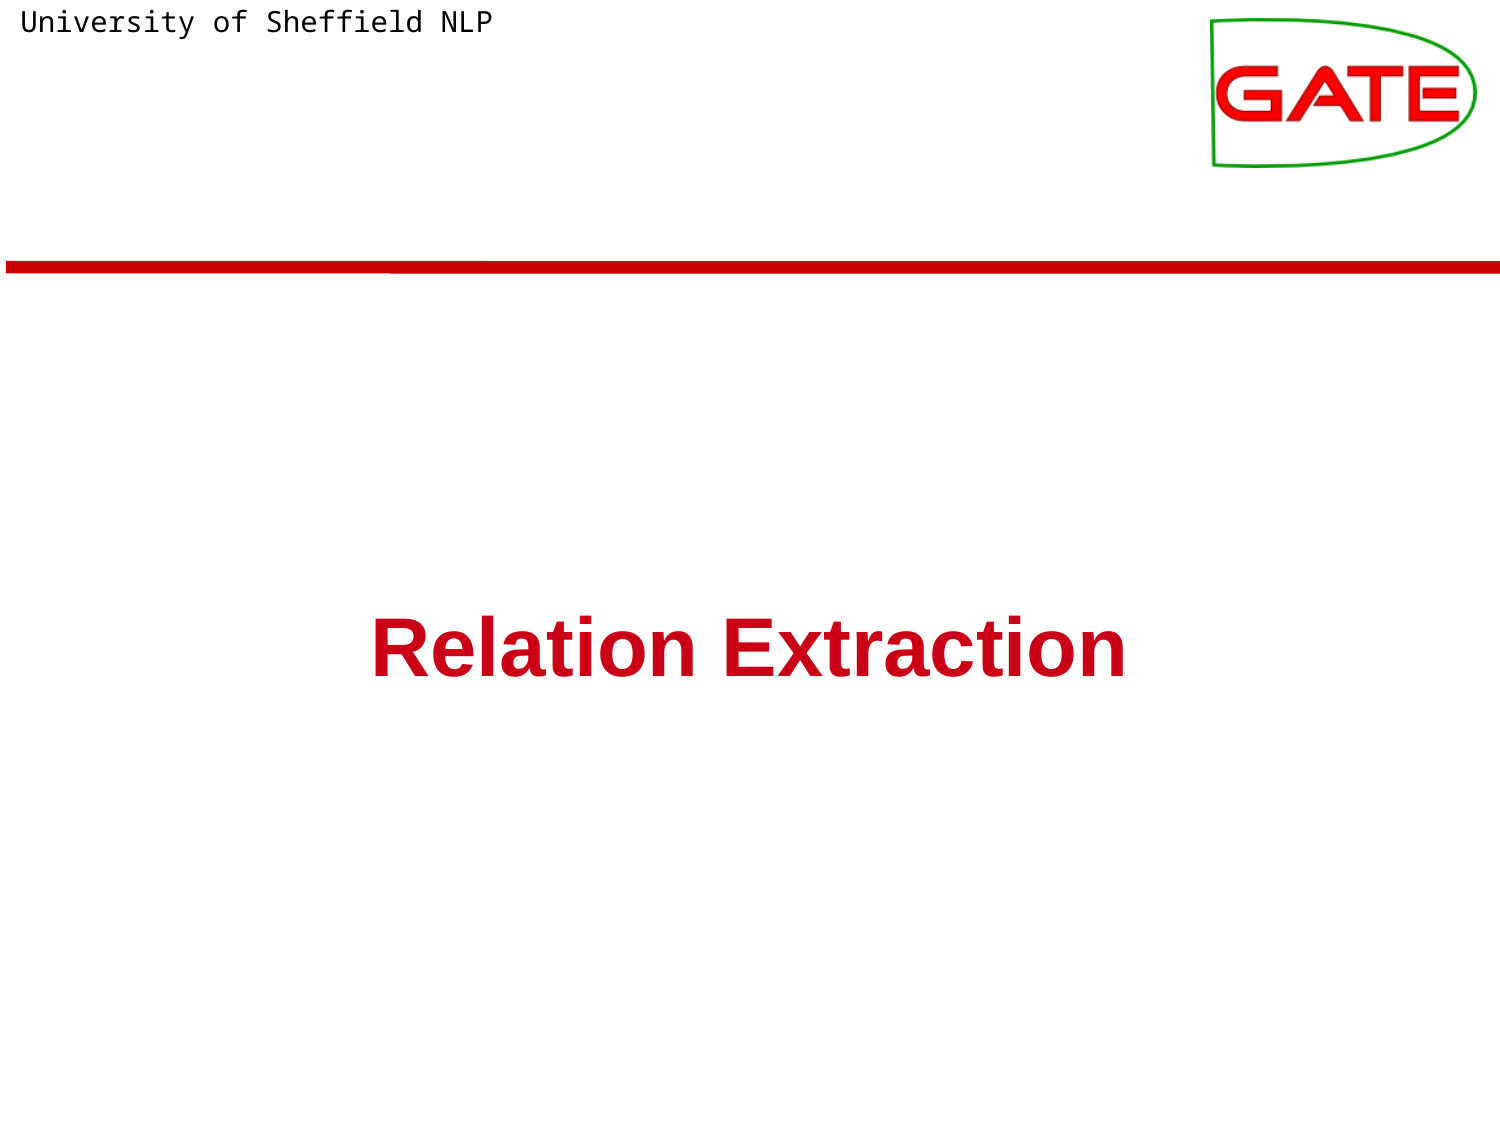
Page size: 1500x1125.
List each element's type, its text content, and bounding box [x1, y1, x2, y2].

picture [1210, 18, 1477, 168]
subtitle Relation Extraction [75, 298, 1425, 998]
